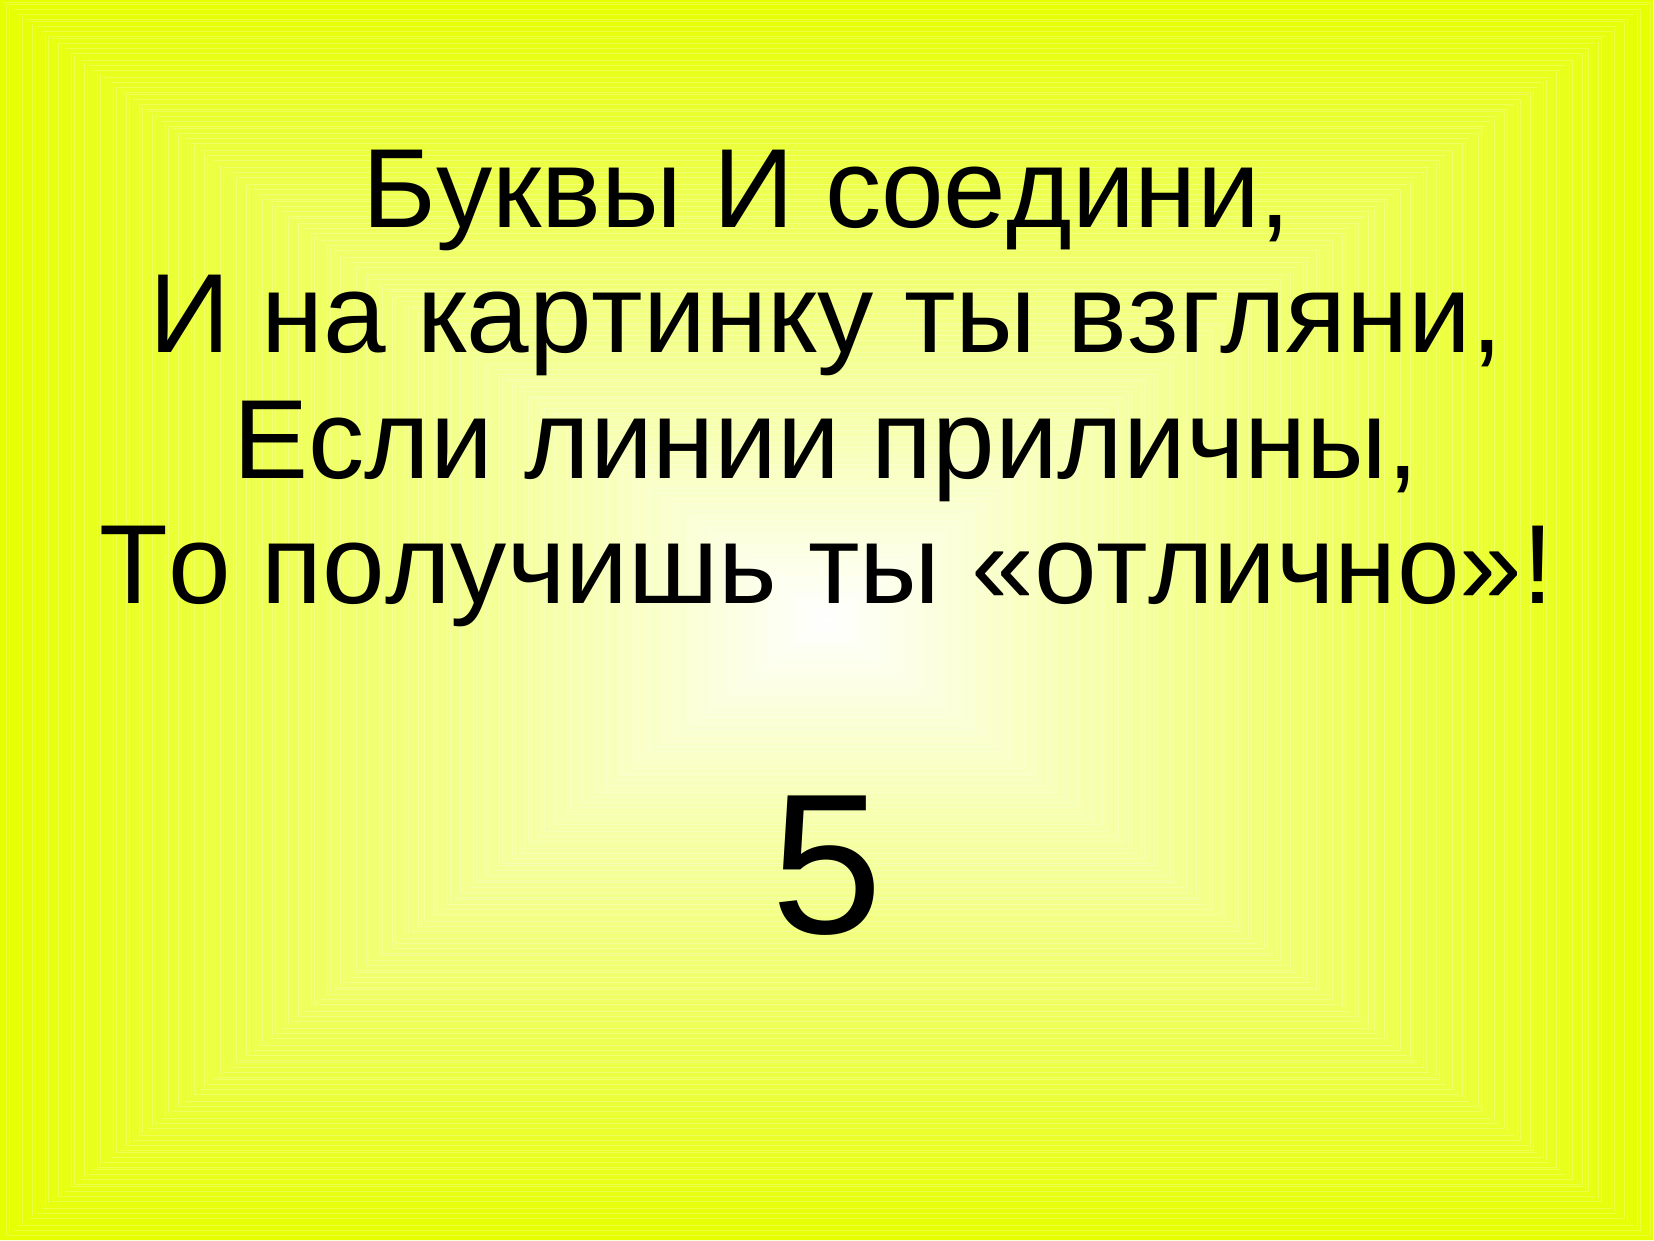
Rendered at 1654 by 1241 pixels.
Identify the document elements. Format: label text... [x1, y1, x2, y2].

text_box Буквы И соедини, И на картинку ты взгляни, Если линии приличны, То получишь ты «отлично»! 5 [29, 118, 1625, 984]
